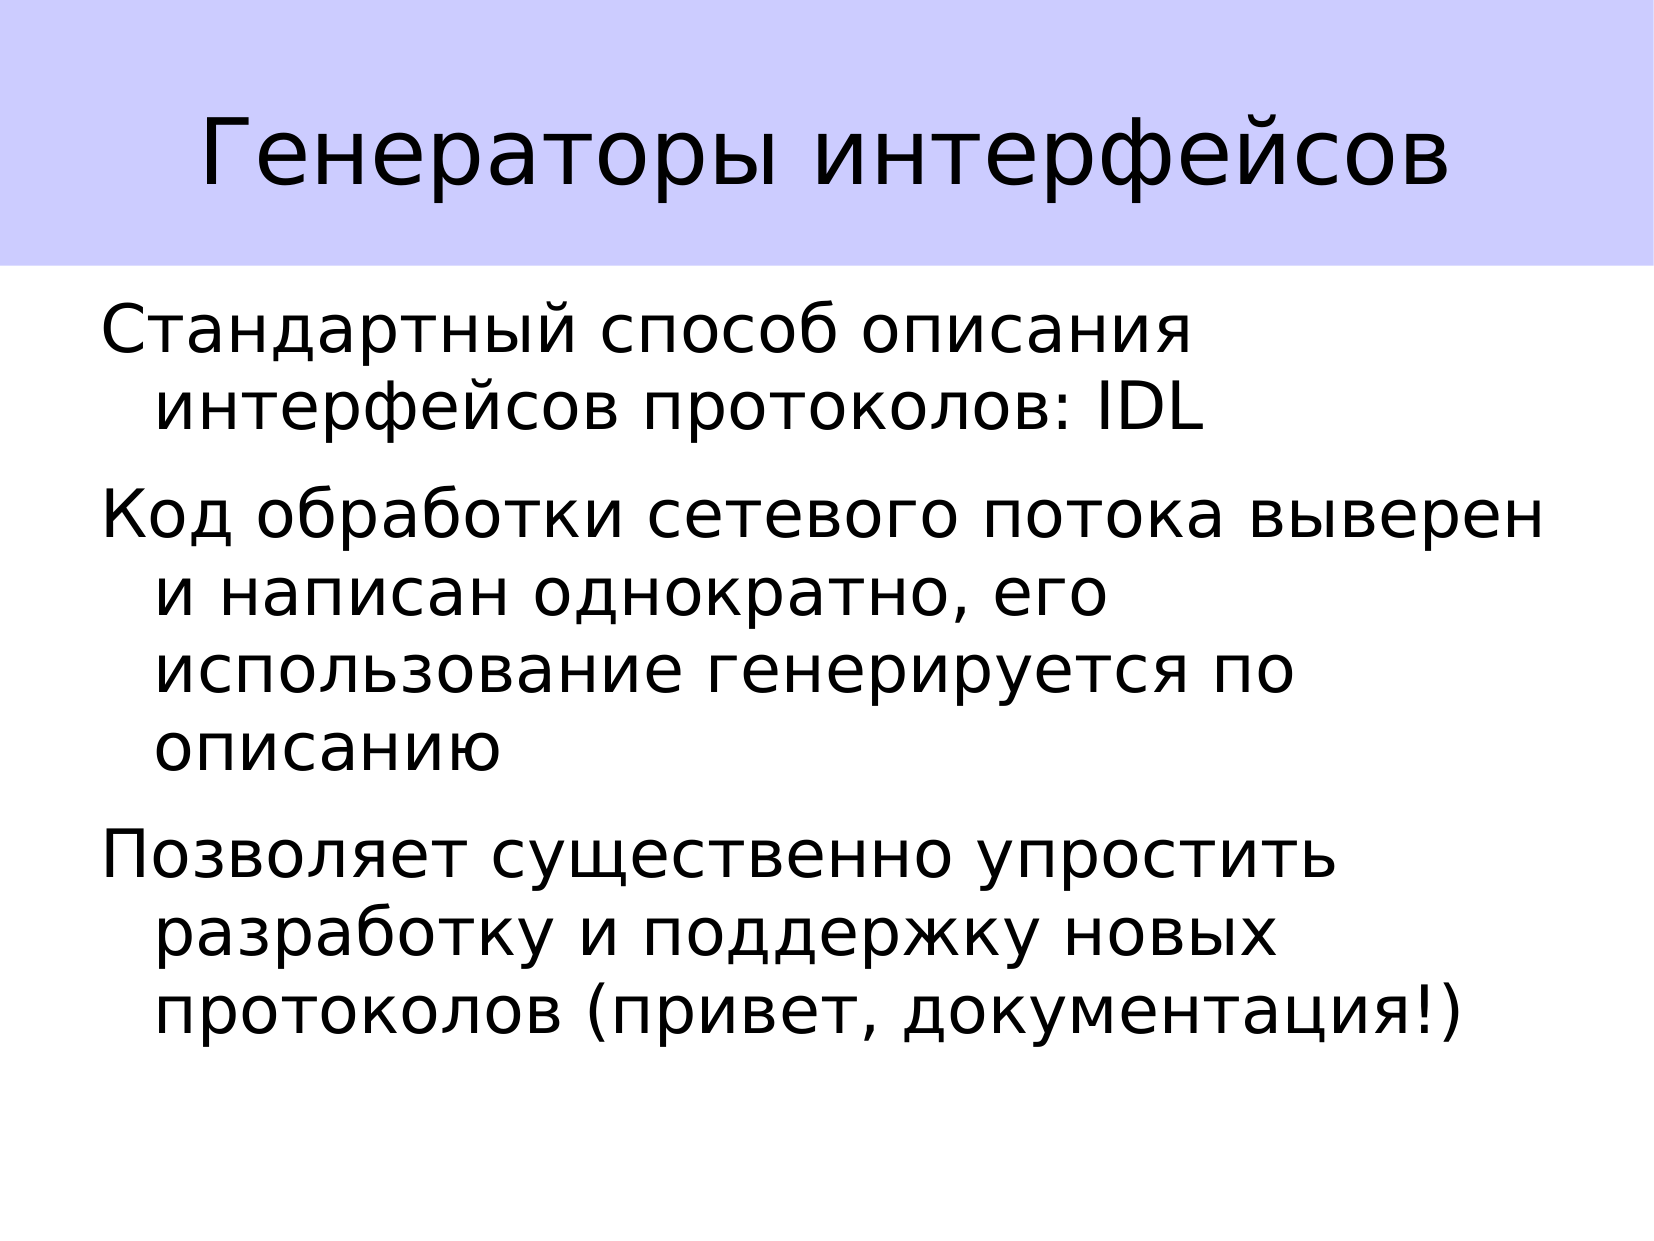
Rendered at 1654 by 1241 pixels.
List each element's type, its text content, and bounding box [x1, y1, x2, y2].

title Генераторы интерфейсов [82, 56, 1571, 250]
list Стандартный способ описания интерфейсов протоколов: IDL Код обработки сетевого потока выверен и написан однократно, его использование генерируется по описанию Позволяет существенно упростить разработку и поддержку новых протоколов (привет, документация!) [82, 290, 1571, 1094]
